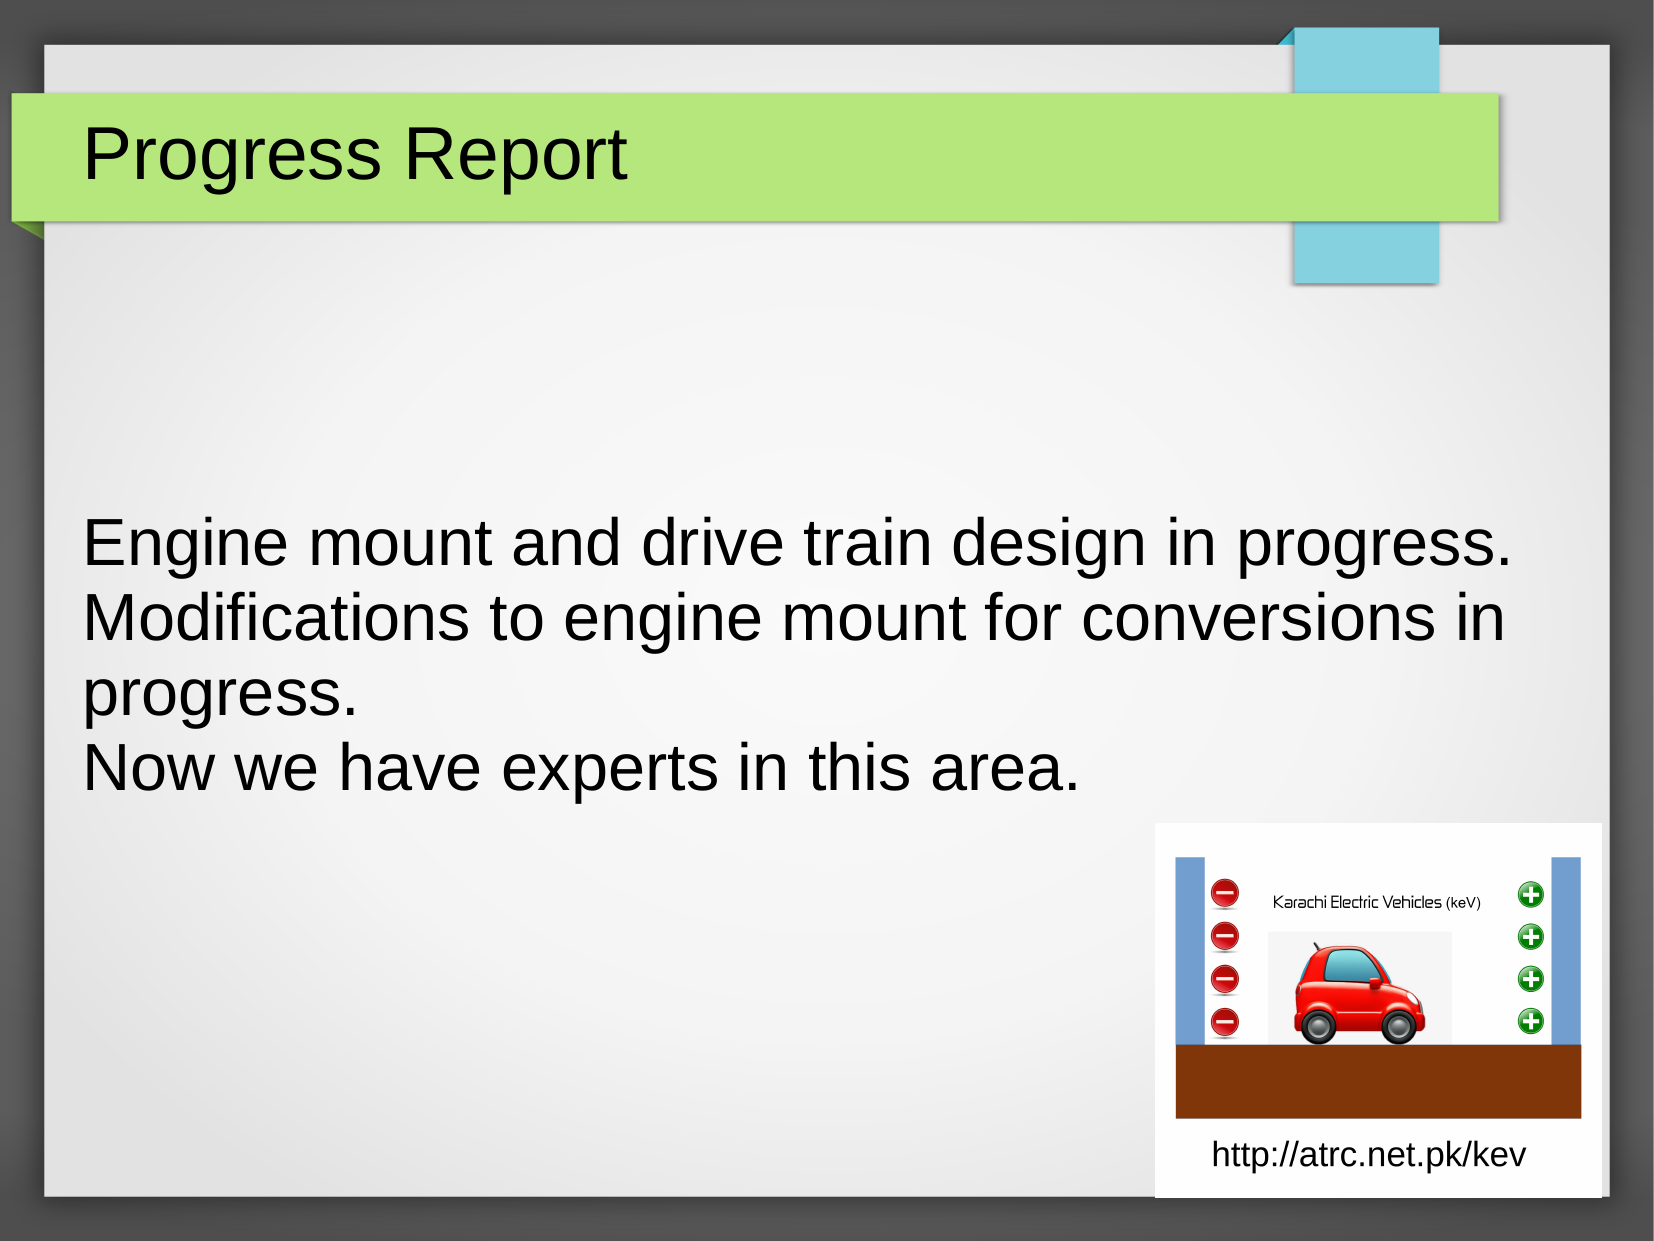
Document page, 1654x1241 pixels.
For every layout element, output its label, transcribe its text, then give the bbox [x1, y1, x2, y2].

subtitle Engine mount and drive train design in progress. Modifications to engine mount for conversions in progress. Now we have experts in this area. [82, 295, 1571, 1015]
picture [0, 0, 1654, 1241]
title Progress Report [82, 94, 1264, 213]
